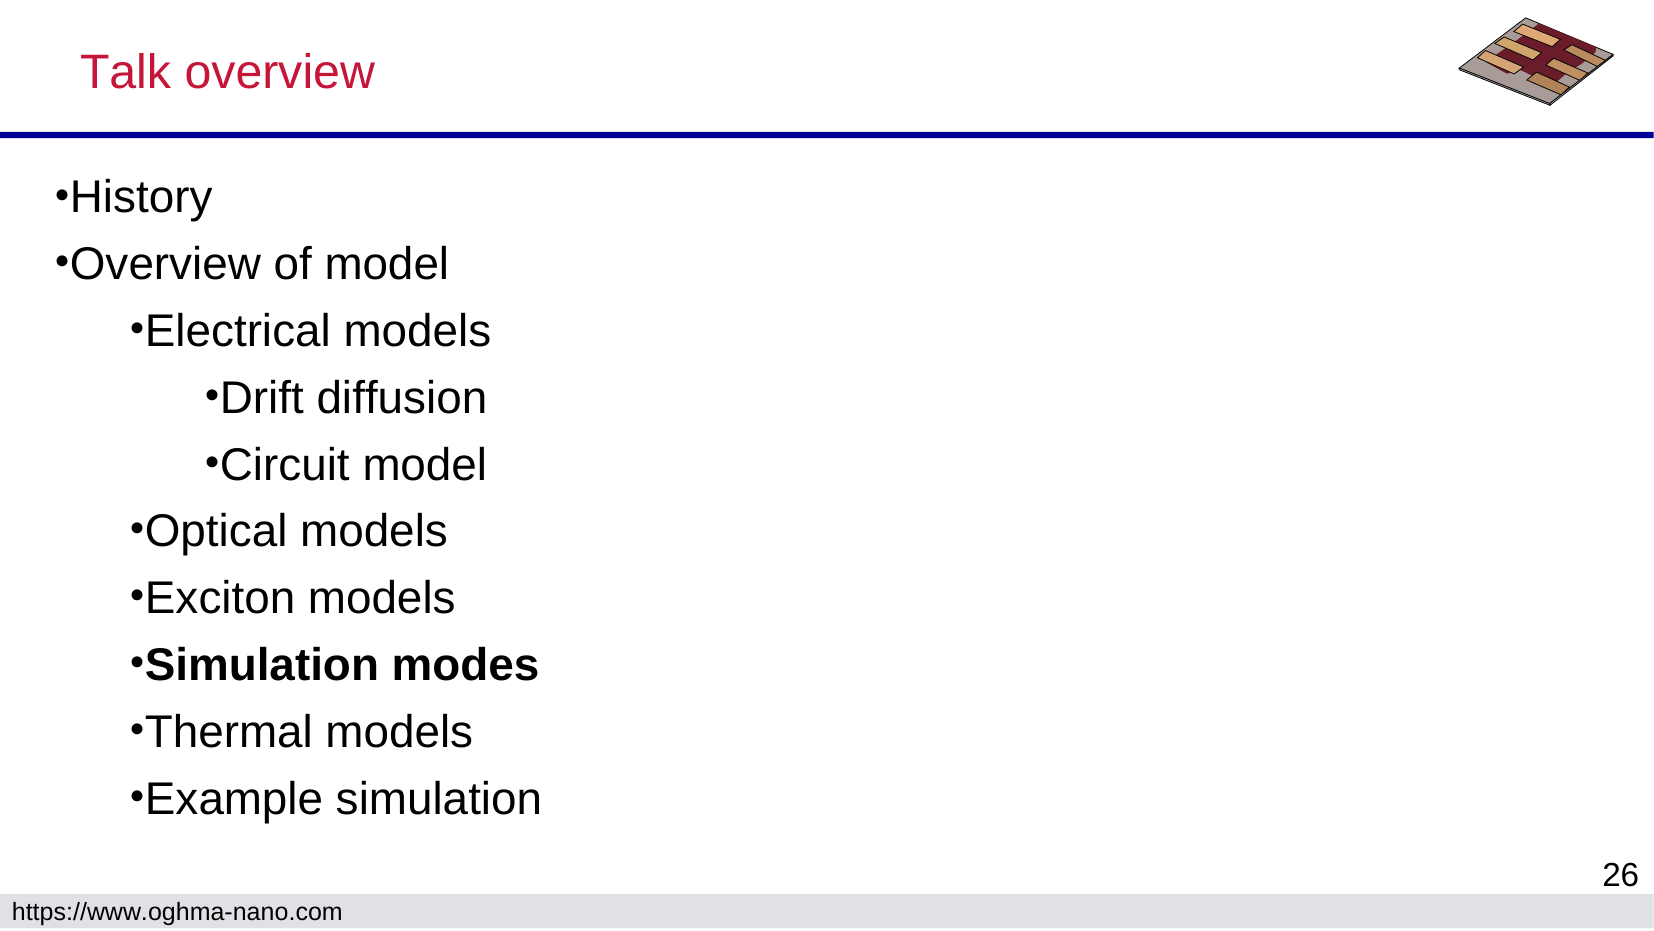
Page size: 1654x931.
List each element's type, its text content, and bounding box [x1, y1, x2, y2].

title Talk overview [65, 28, 1430, 116]
text_box History Overview of model Electrical models Drift diffusion Circuit model Optical models Exciton models Simulation modes Thermal models Example simulation [39, 159, 1654, 843]
text_box <number> [1587, 845, 1654, 904]
